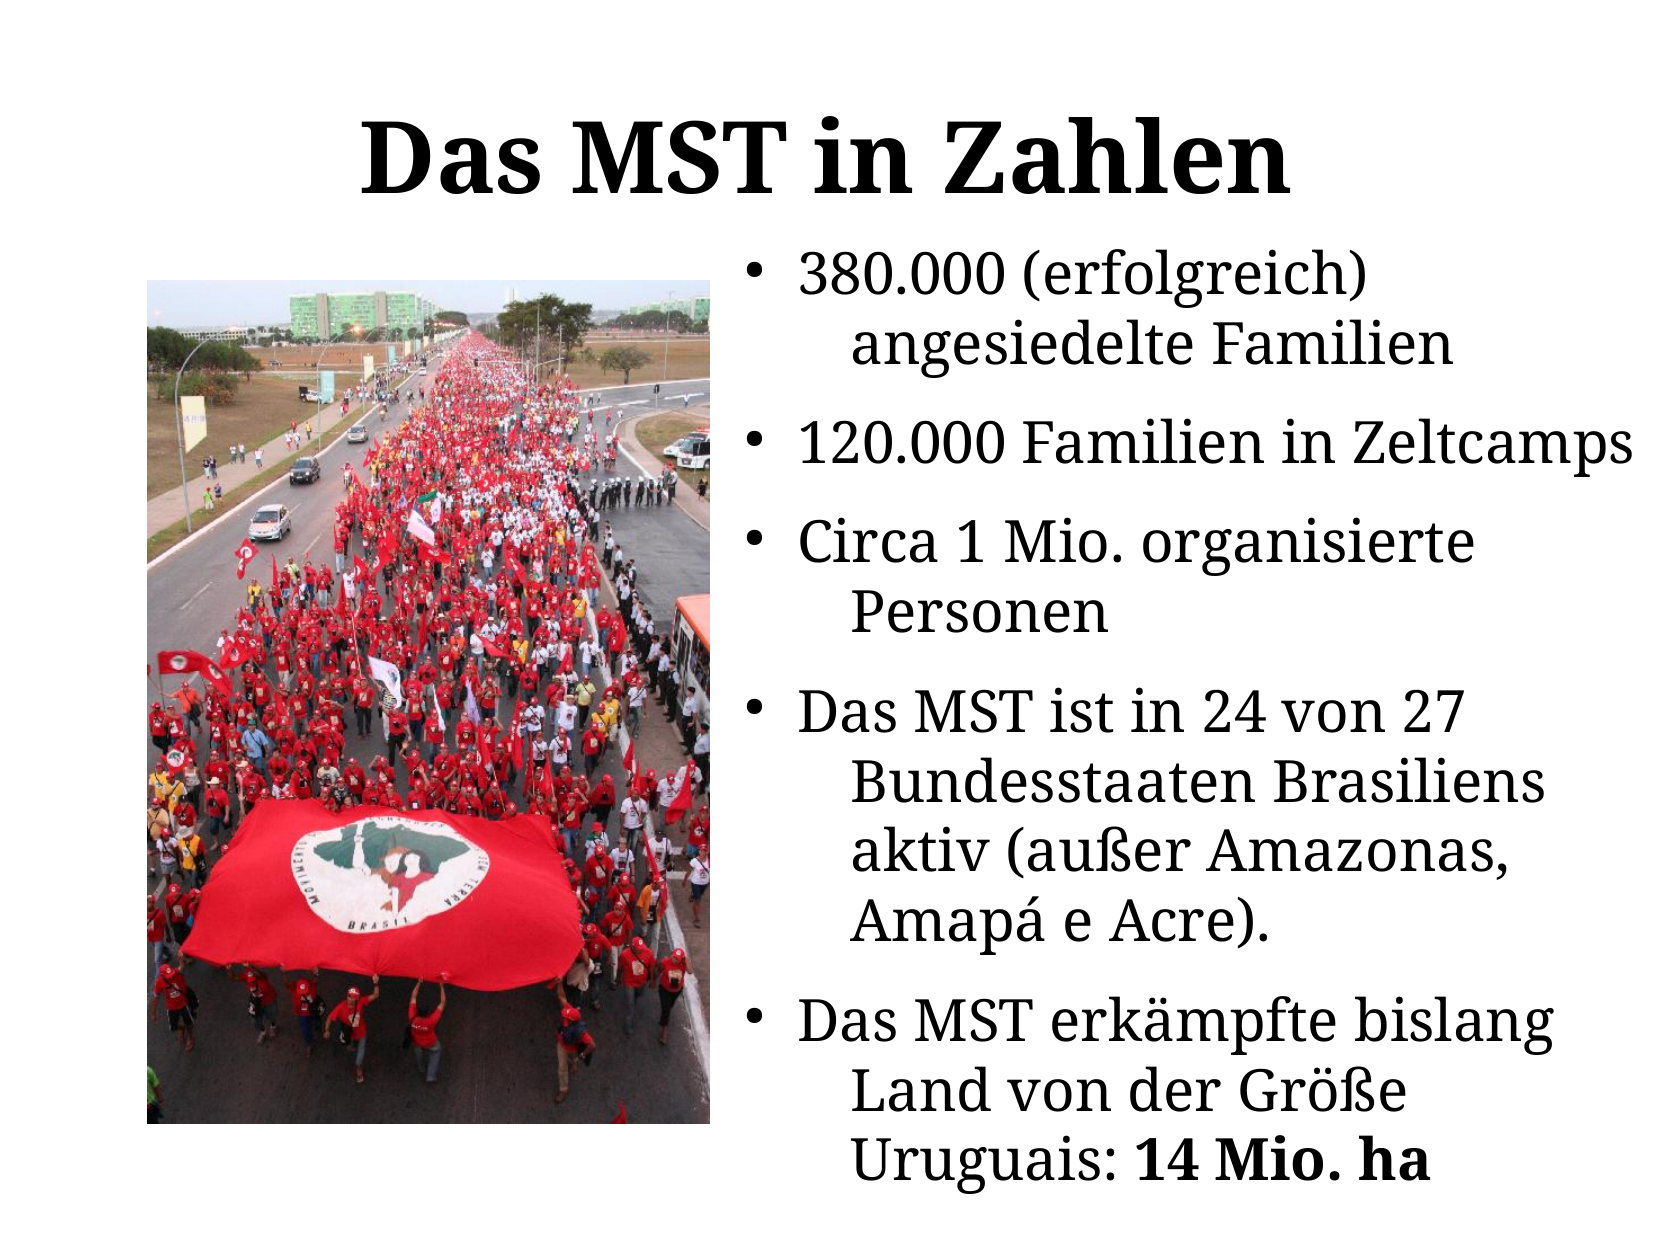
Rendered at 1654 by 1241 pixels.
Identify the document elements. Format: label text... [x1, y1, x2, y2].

title Das MST in Zahlen [82, 92, 1571, 214]
picture [147, 280, 710, 1124]
list 380.000 (erfolgreich) angesiedelte Familien 120.000 Familien in Zeltcamps Circa 1 Mio. organisierte Personen Das MST ist in 24 von 27 Bundesstaaten Brasiliens aktiv (außer Amazonas, Amapá e Acre). Das MST erkämpfte bislang Land von der Größe Uruguais: 14 Mio. ha [708, 236, 1654, 1162]
